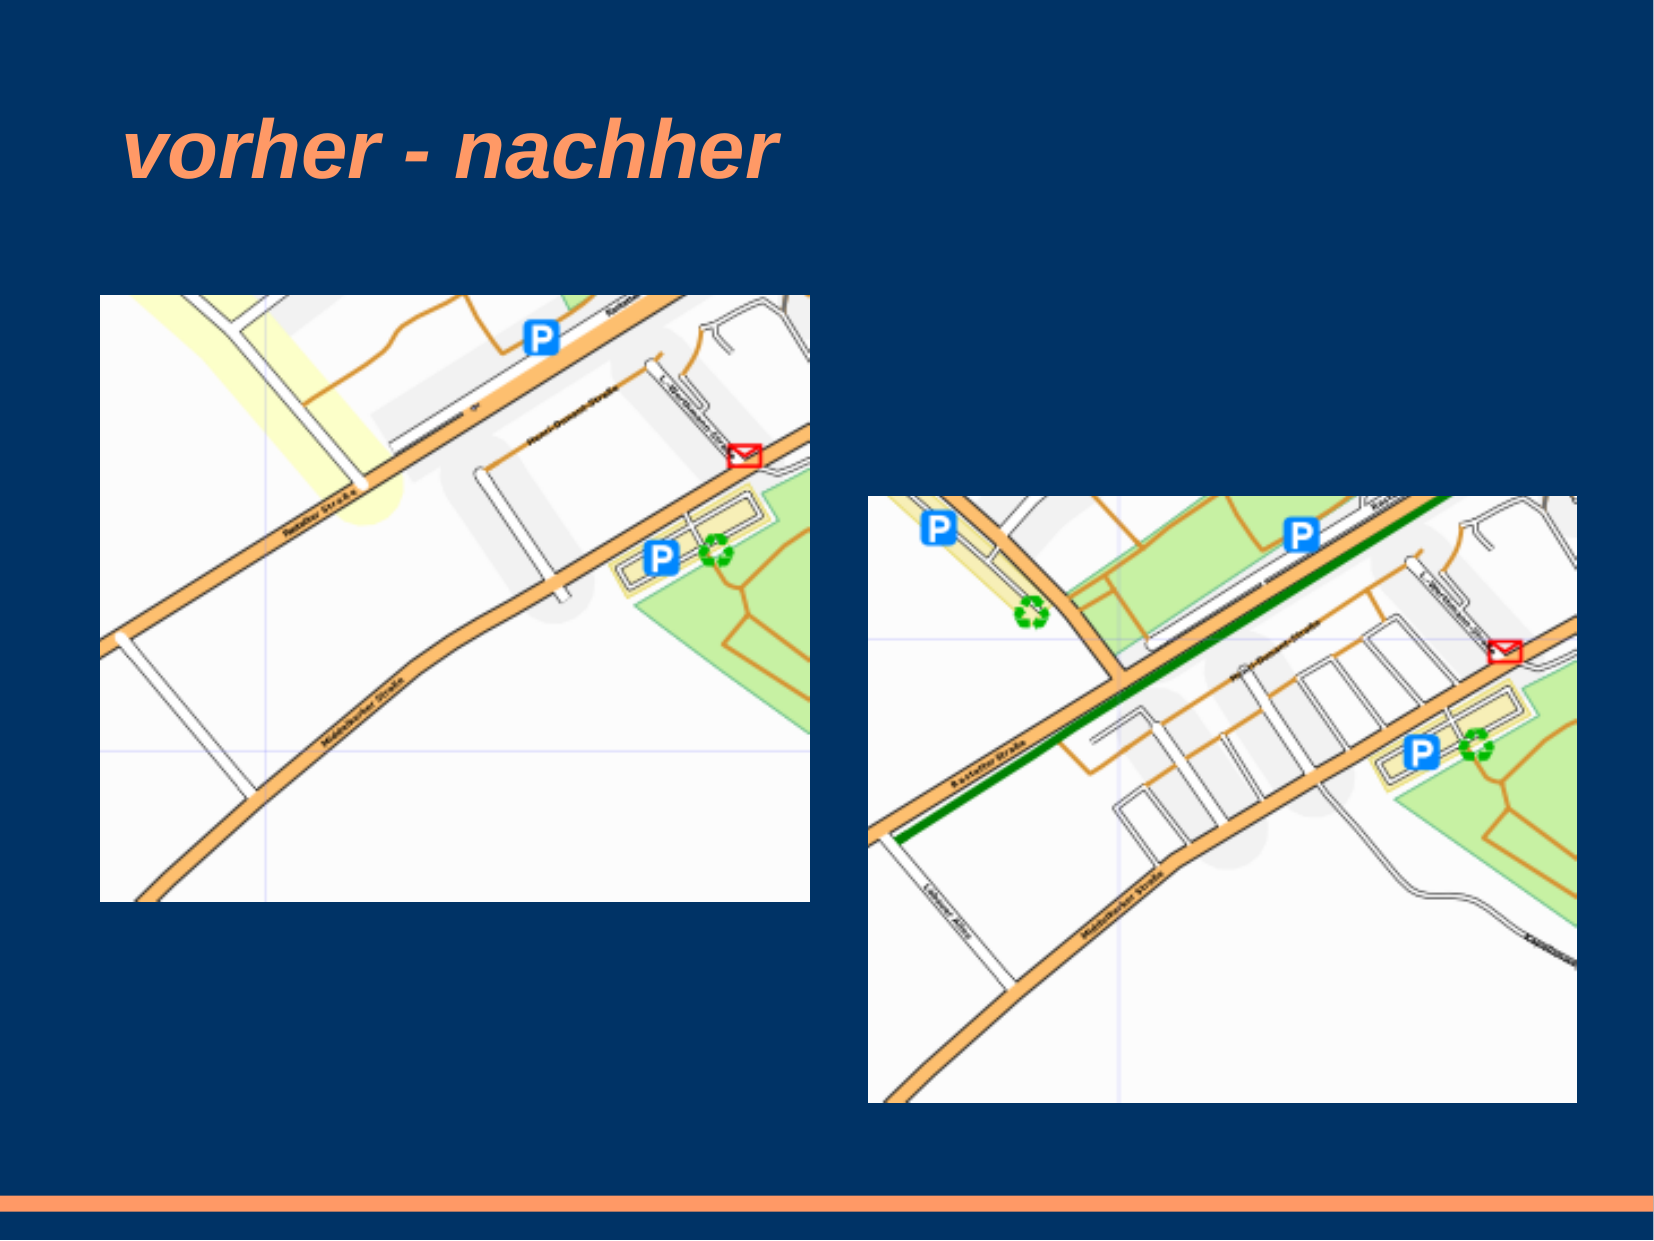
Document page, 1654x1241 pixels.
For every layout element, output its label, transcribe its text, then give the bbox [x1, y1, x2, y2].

picture [100, 295, 810, 902]
picture [868, 496, 1577, 1103]
title vorher - nachher [121, 46, 1534, 254]
